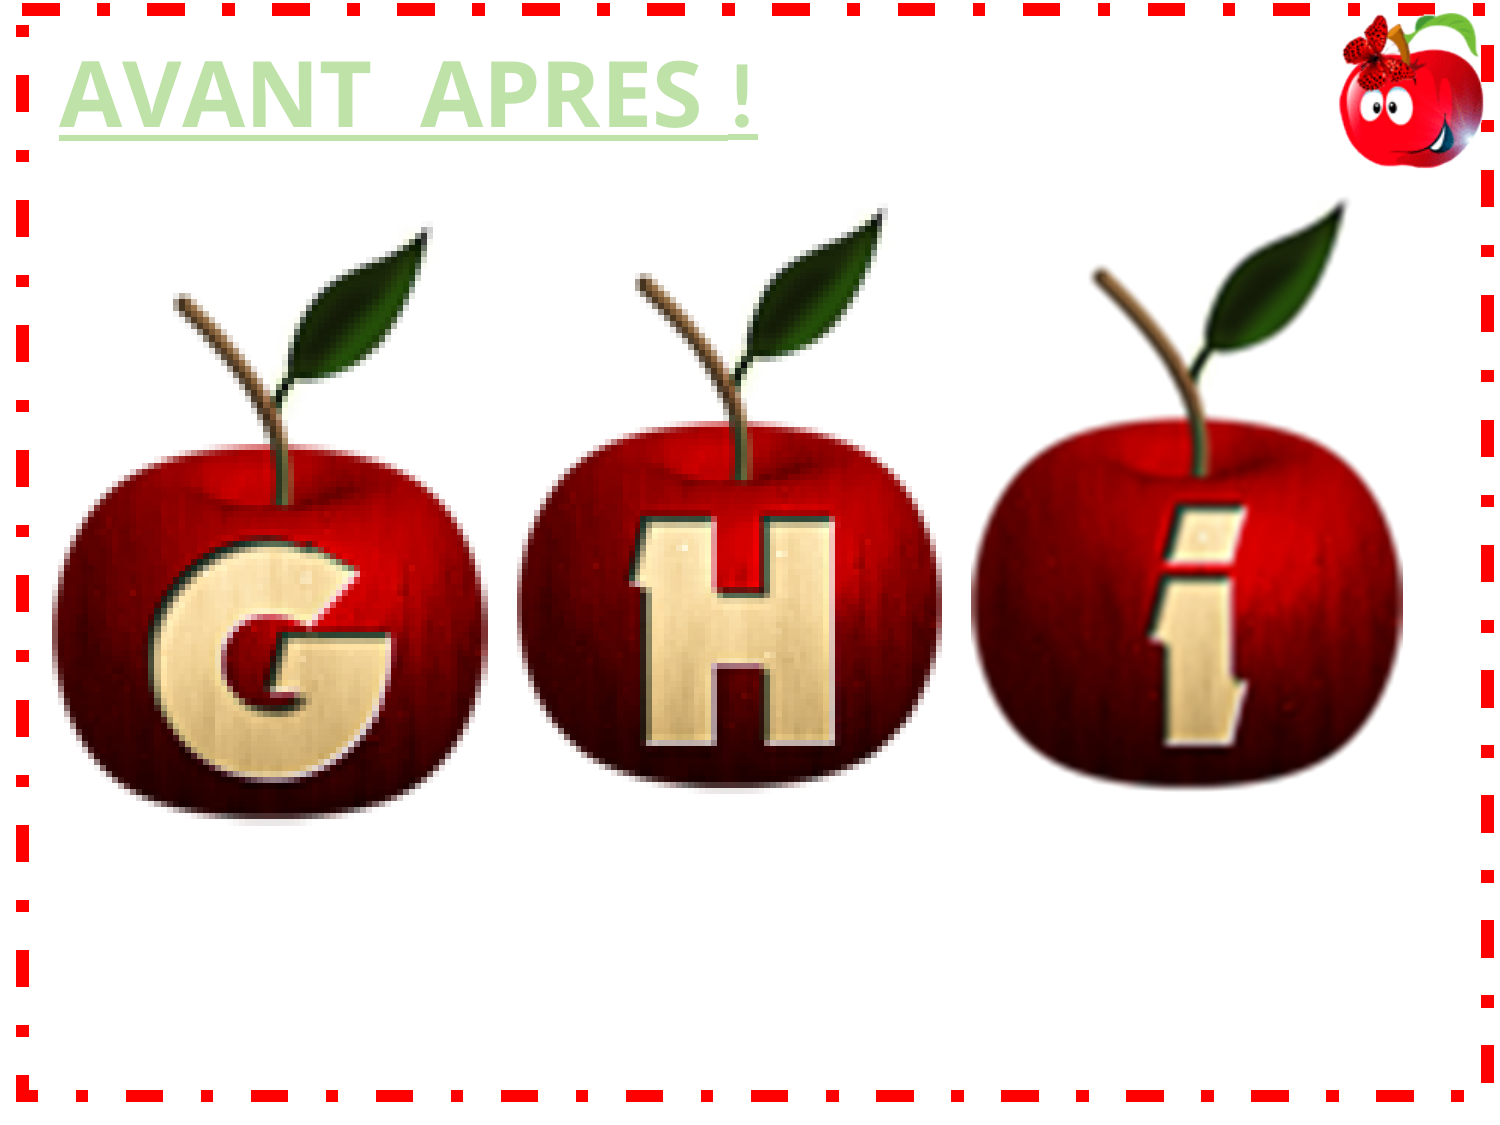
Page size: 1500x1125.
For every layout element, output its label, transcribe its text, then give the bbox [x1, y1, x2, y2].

text_box AVANT APRES ! [44, 29, 773, 154]
picture [971, 194, 1403, 794]
picture [1333, 13, 1490, 170]
picture [52, 221, 488, 826]
picture [517, 203, 942, 794]
